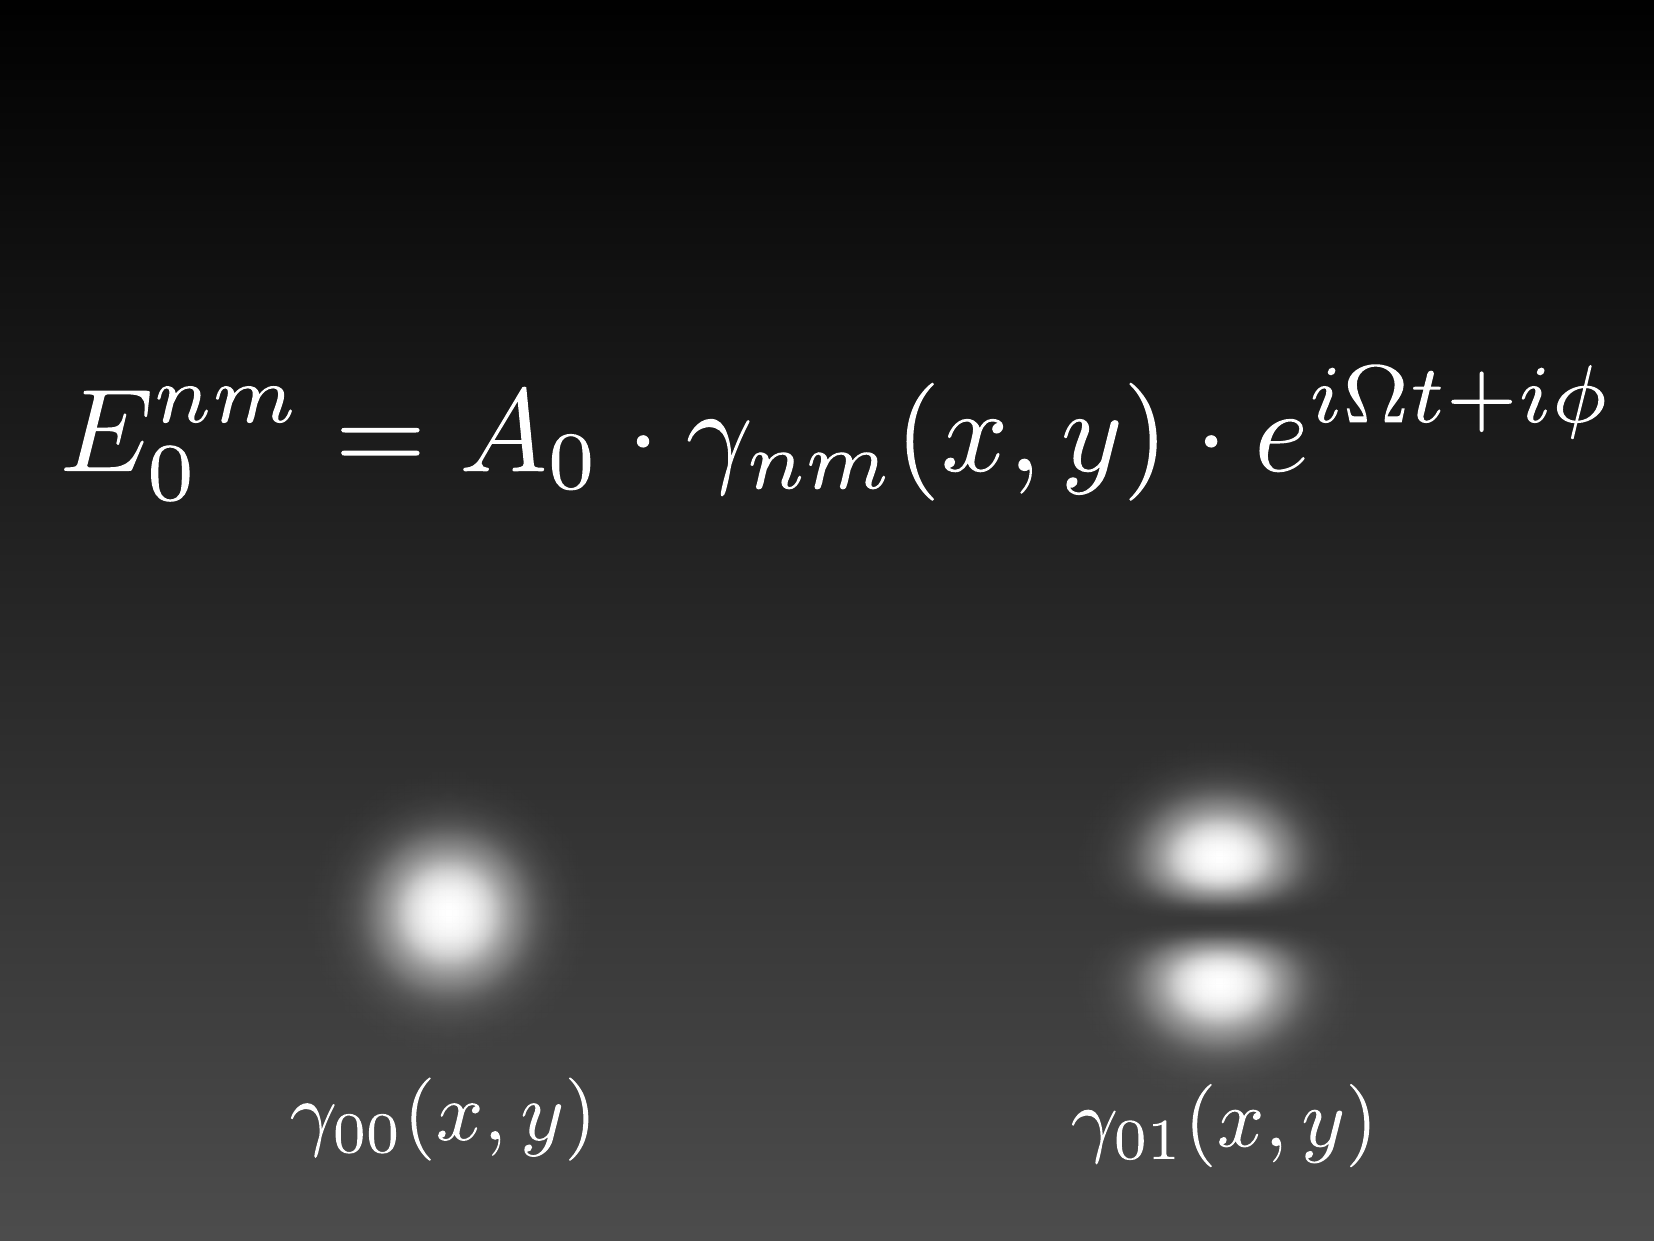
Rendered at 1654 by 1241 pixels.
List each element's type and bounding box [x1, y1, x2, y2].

picture [64, 364, 1605, 502]
picture [301, 765, 597, 1061]
picture [290, 1077, 589, 1161]
picture [1071, 736, 1370, 1168]
